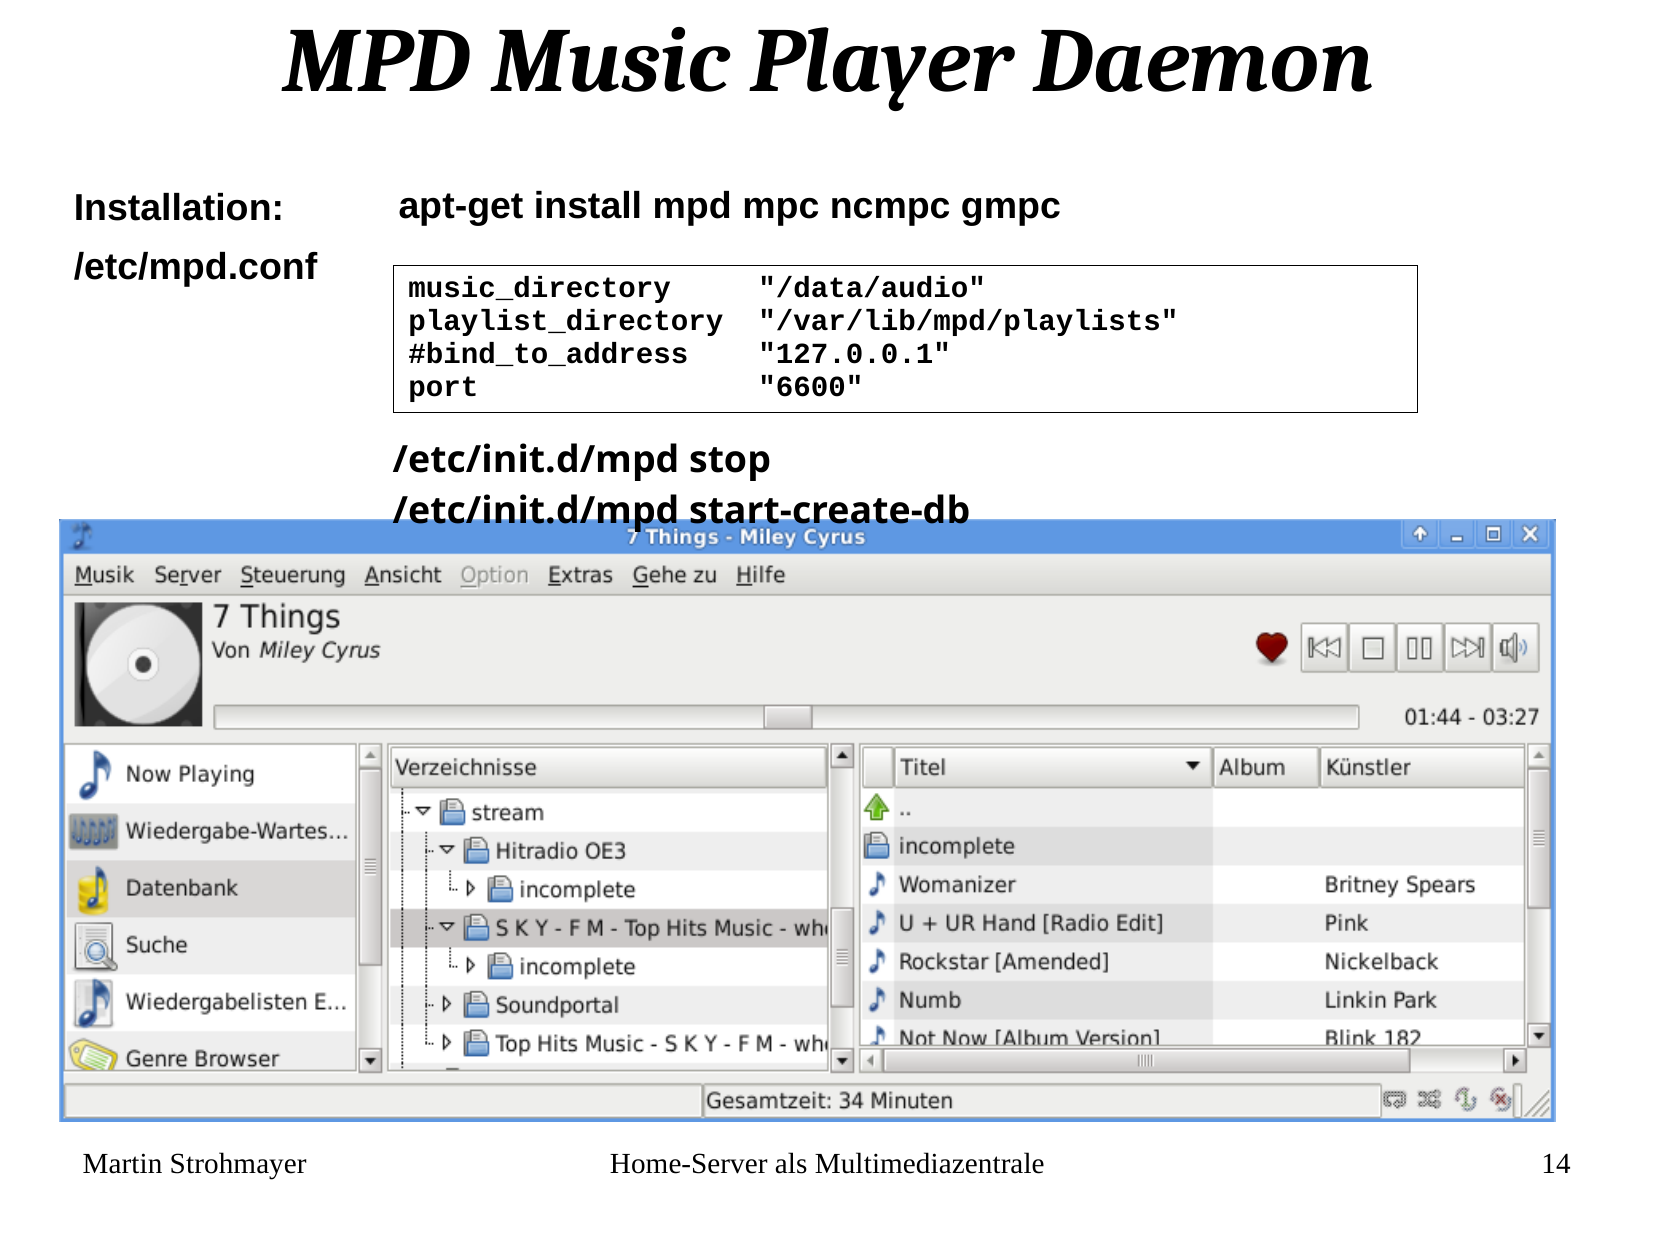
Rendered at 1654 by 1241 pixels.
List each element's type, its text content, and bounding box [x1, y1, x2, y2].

text_box apt-get install mpd mpc ncmpc gmpc [383, 177, 1211, 234]
text_box /etc/mpd.conf [59, 238, 355, 296]
text_box /etc/init.d/mpd stop /etc/init.d/mpd start-create-db [377, 425, 1507, 544]
picture [59, 519, 1556, 1123]
text_box music_directory "/data/audio" playlist_directory "/var/lib/mpd/playlists" #bind_to_address "127.0.0.1" port "6600" [393, 265, 1418, 413]
title MPD Music Player Daemon [3, 7, 1654, 115]
text_box Installation: [59, 179, 945, 237]
